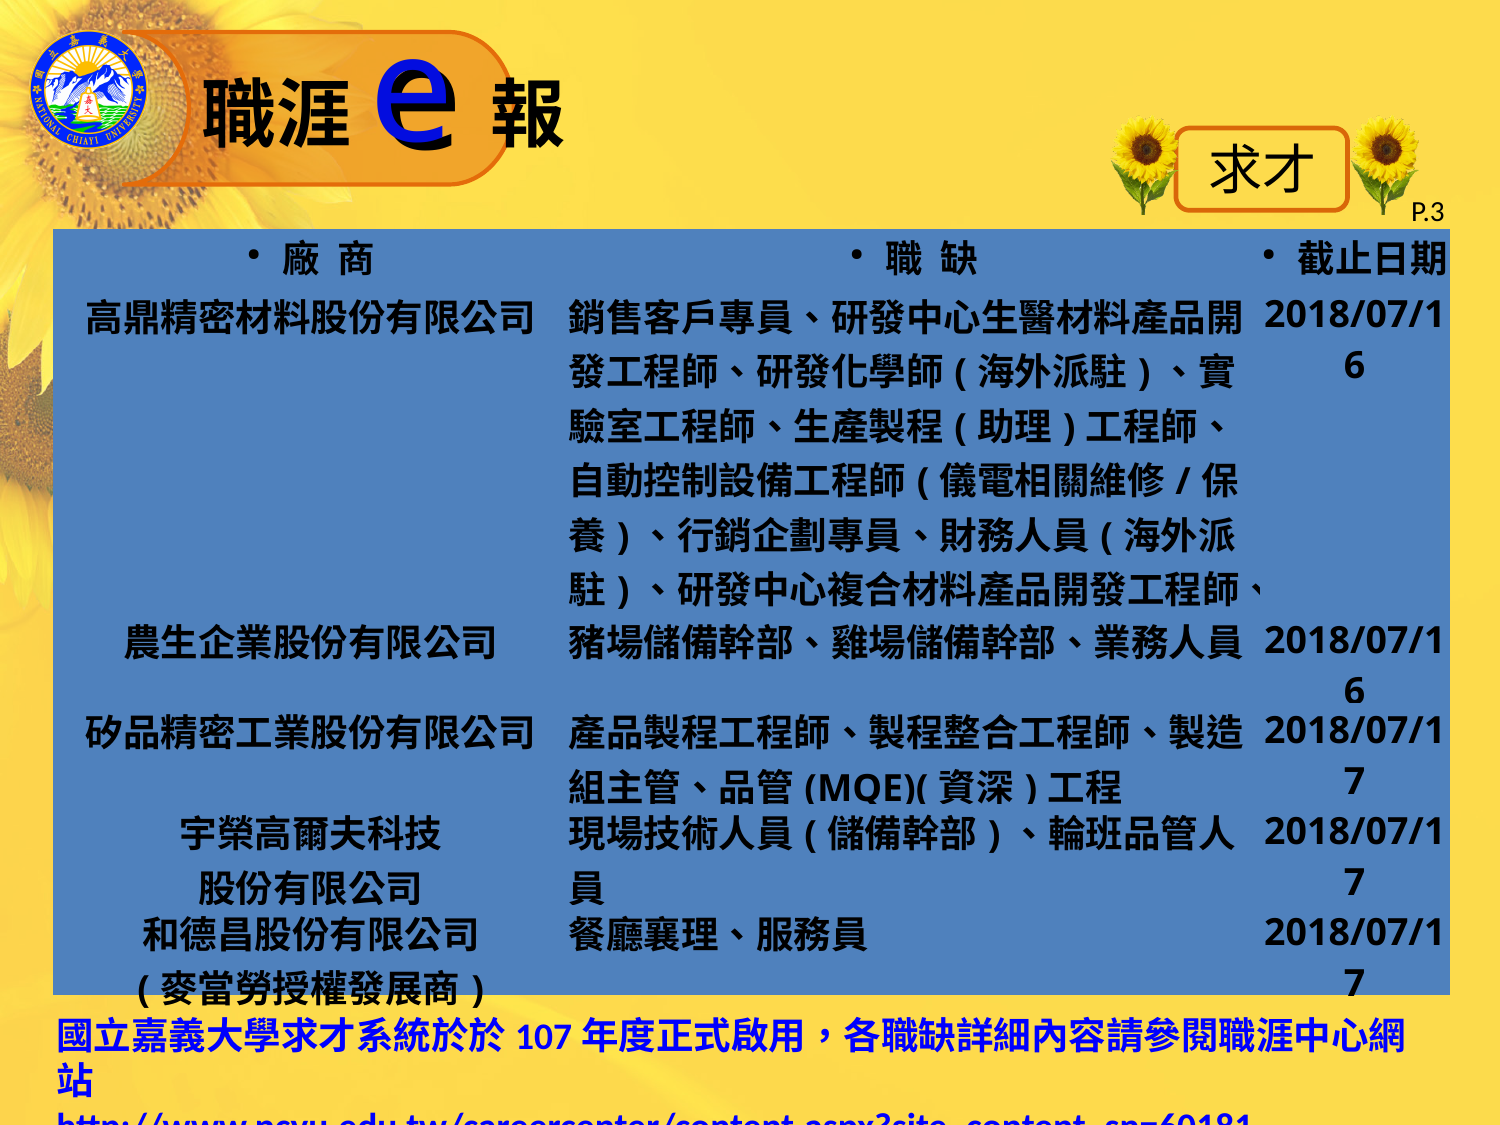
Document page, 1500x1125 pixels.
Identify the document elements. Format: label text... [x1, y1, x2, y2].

table_cell 2018/07/16 [1260, 288, 1450, 613]
table_cell 餐廳襄理、服務員 [568, 905, 1260, 995]
table_header 職 缺 [568, 229, 1260, 288]
table_cell 和德昌股份有限公司 (麥當勞授權發展商) [53, 905, 568, 995]
table_cell 2018/07/16 [1260, 613, 1450, 703]
text_box P.3 [1396, 185, 1472, 236]
table_cell 2018/07/17 [1260, 703, 1450, 804]
text_box 國立嘉義大學求才系統於於107年度正式啟用，各職缺詳細內容請參閱職涯中心網站 http://www.ncyu.edu.tw/careercenter/content.aspx?site_content_sn=60181 [41, 1004, 1447, 1111]
text_box [123, 130, 469, 185]
table_header 截止日期 [1260, 229, 1450, 288]
text_box 職涯e報 [186, 0, 609, 181]
picture [1093, 113, 1194, 215]
picture [29, 30, 148, 150]
table_cell 農生企業股份有限公司 [53, 613, 568, 703]
table_cell 銷售客戶專員、研發中心生醫材料產品開發工程師、研發化學師(海外派駐)、實驗室工程師、生產製程(助理)工程師、自動控制設備工程師(儀電相關維修/保養)、行銷企劃專員、財務人員(海外派駐)、研發中心複合材料產品開發工程師、研發中心生醫材料複合醫藥開發人員 [568, 288, 1260, 613]
table_cell 豬場儲備幹部、雞場儲備幹部、業務人員 [568, 613, 1260, 703]
table_cell 產品製程工程師、製程整合工程師、製造組主管、品管(MQE)(資深)工程 [568, 703, 1260, 804]
table_cell 現場技術人員(儲備幹部)、輪班品管人員 [568, 804, 1260, 905]
table_cell 高鼎精密材料股份有限公司 [53, 288, 568, 613]
text_box [123, 32, 186, 86]
text_box 求才 [1194, 128, 1333, 209]
table_cell 2018/07/17 [1260, 804, 1450, 905]
table_cell 矽品精密工業股份有限公司 [53, 703, 568, 804]
table_cell 宇榮高爾夫科技 股份有限公司 [53, 804, 568, 905]
table_header 廠 商 [53, 229, 568, 288]
table_cell 2018/07/17 [1260, 905, 1450, 995]
picture [1333, 113, 1434, 215]
